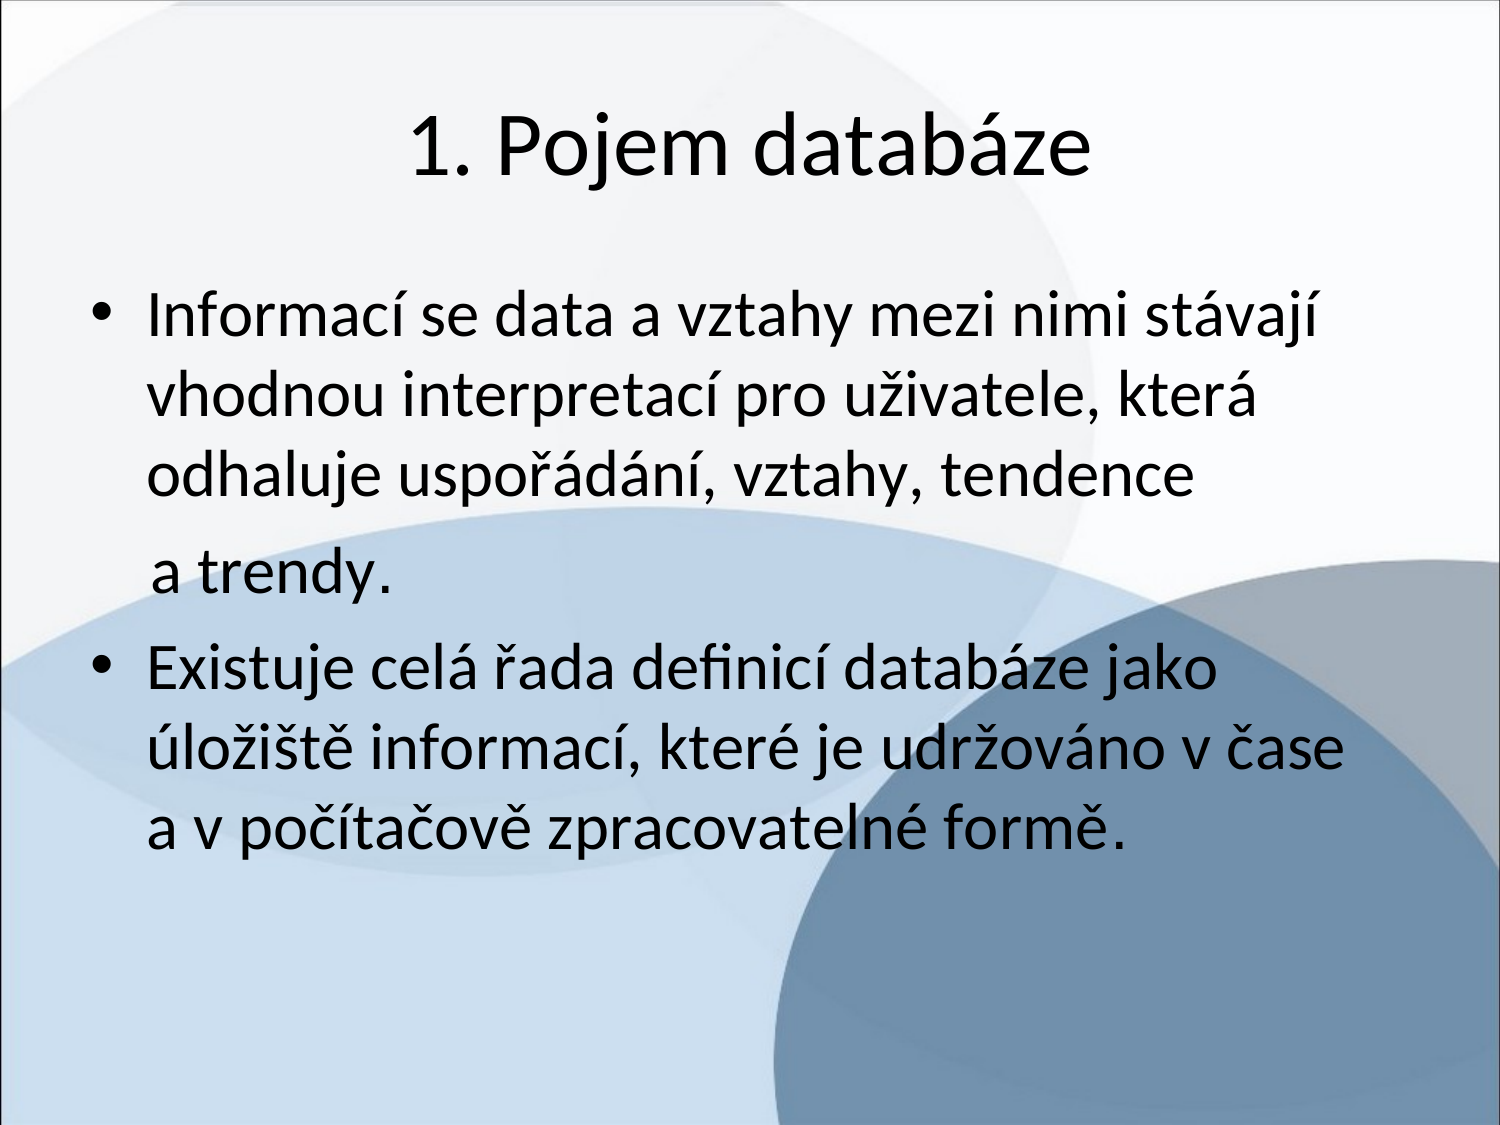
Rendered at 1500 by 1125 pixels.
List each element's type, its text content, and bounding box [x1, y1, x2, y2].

title 1. Pojem databáze [75, 45, 1426, 233]
list Informací se data a vztahy mezi nimi stávají vhodnou interpretací pro uživatele, která odhaluje uspořádání, vztahy, tendence a trendy. Existuje celá řada definicí databáze jako úložiště informací, které je udržováno v čase a v počítačově zpracovatelné formě. [74, 262, 1375, 1006]
picture [0, 0, 1500, 1125]
